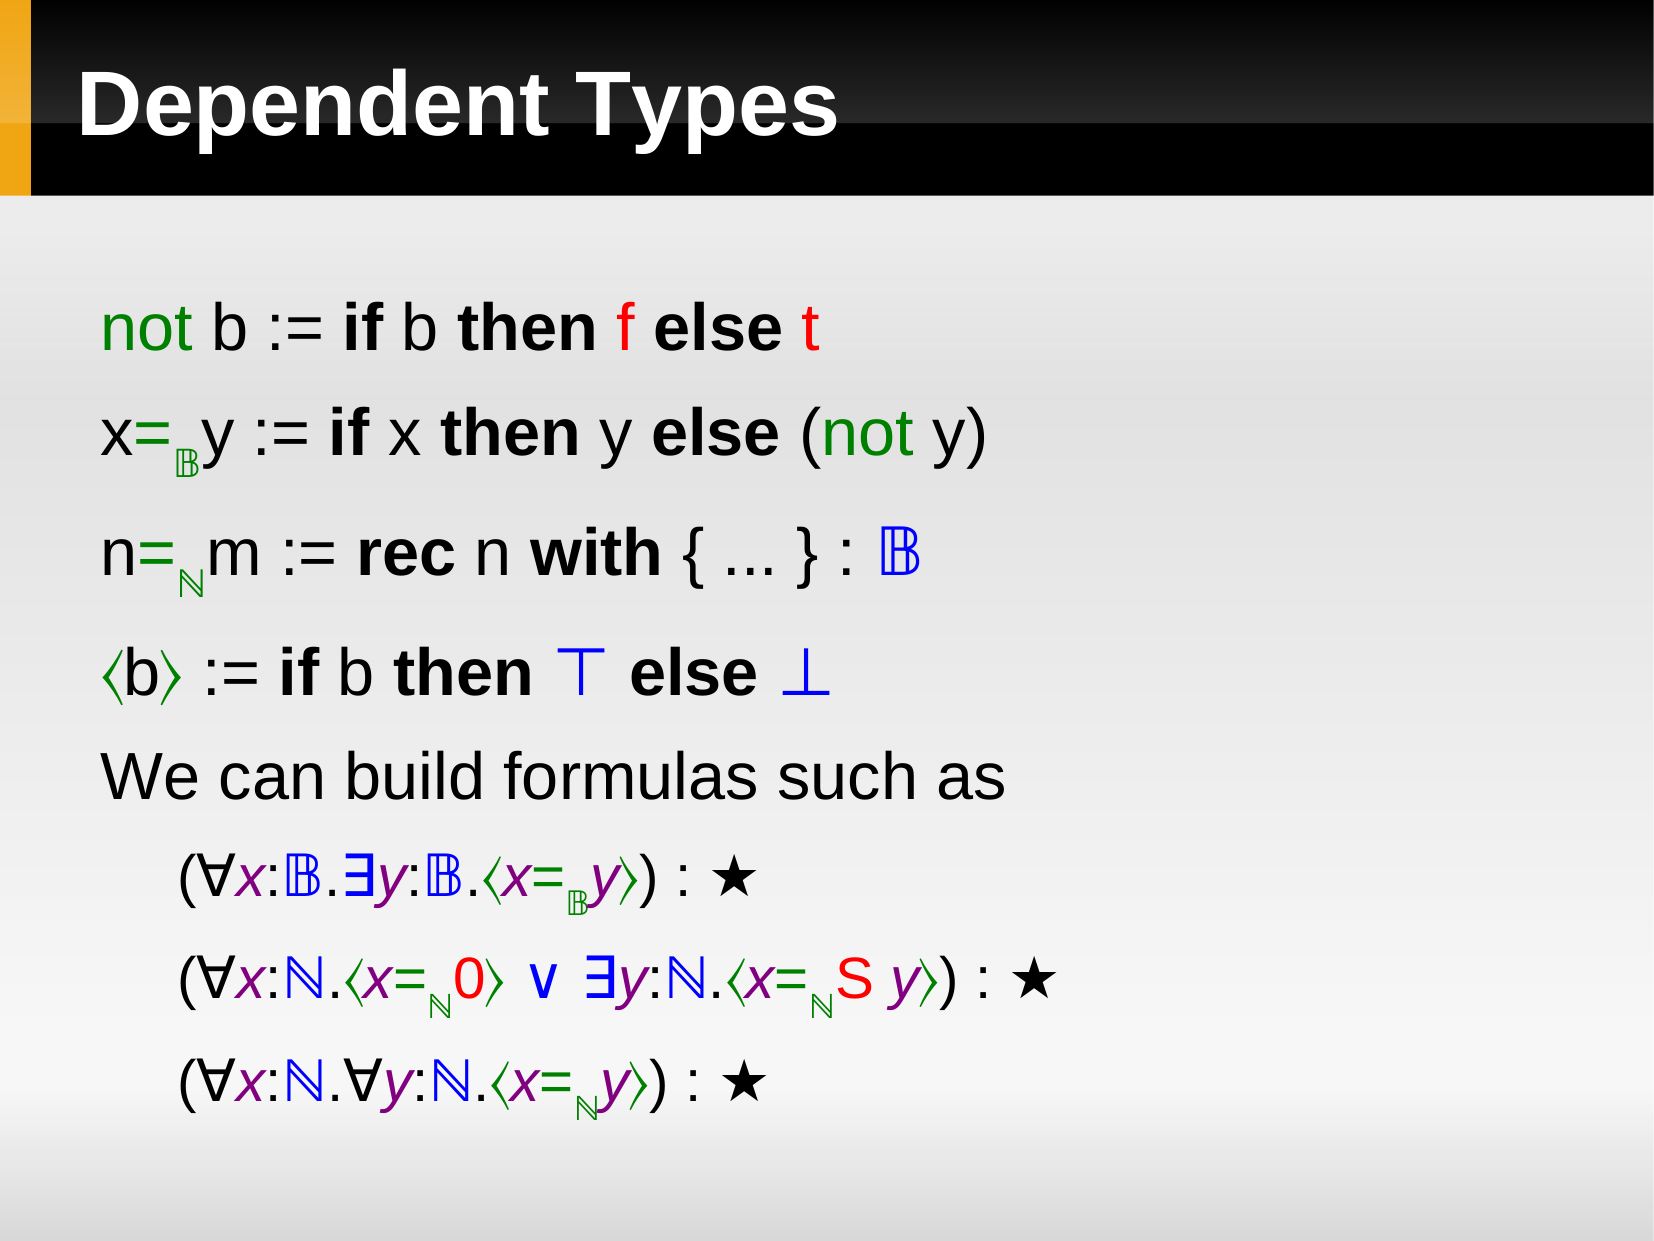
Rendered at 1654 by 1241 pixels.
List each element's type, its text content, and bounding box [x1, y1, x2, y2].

title Dependent Types [76, 7, 1565, 200]
list not b := if b then f else t x=𝔹y := if x then y else (not y) n=ℕm := rec n with { ... } : 𝔹 〈b〉 := if b then ⊤ else ⊥ We can build formulas such as (∀x:𝔹.∃y:𝔹.〈x=𝔹y〉) : ★ (∀x:ℕ.〈x=ℕ0〉 ∨ ∃y:ℕ.〈x=ℕS y〉) : ★ (∀x:ℕ.∀y:ℕ.〈x=ℕy〉) : ★ [82, 290, 1571, 1198]
picture [0, 0, 1654, 1241]
